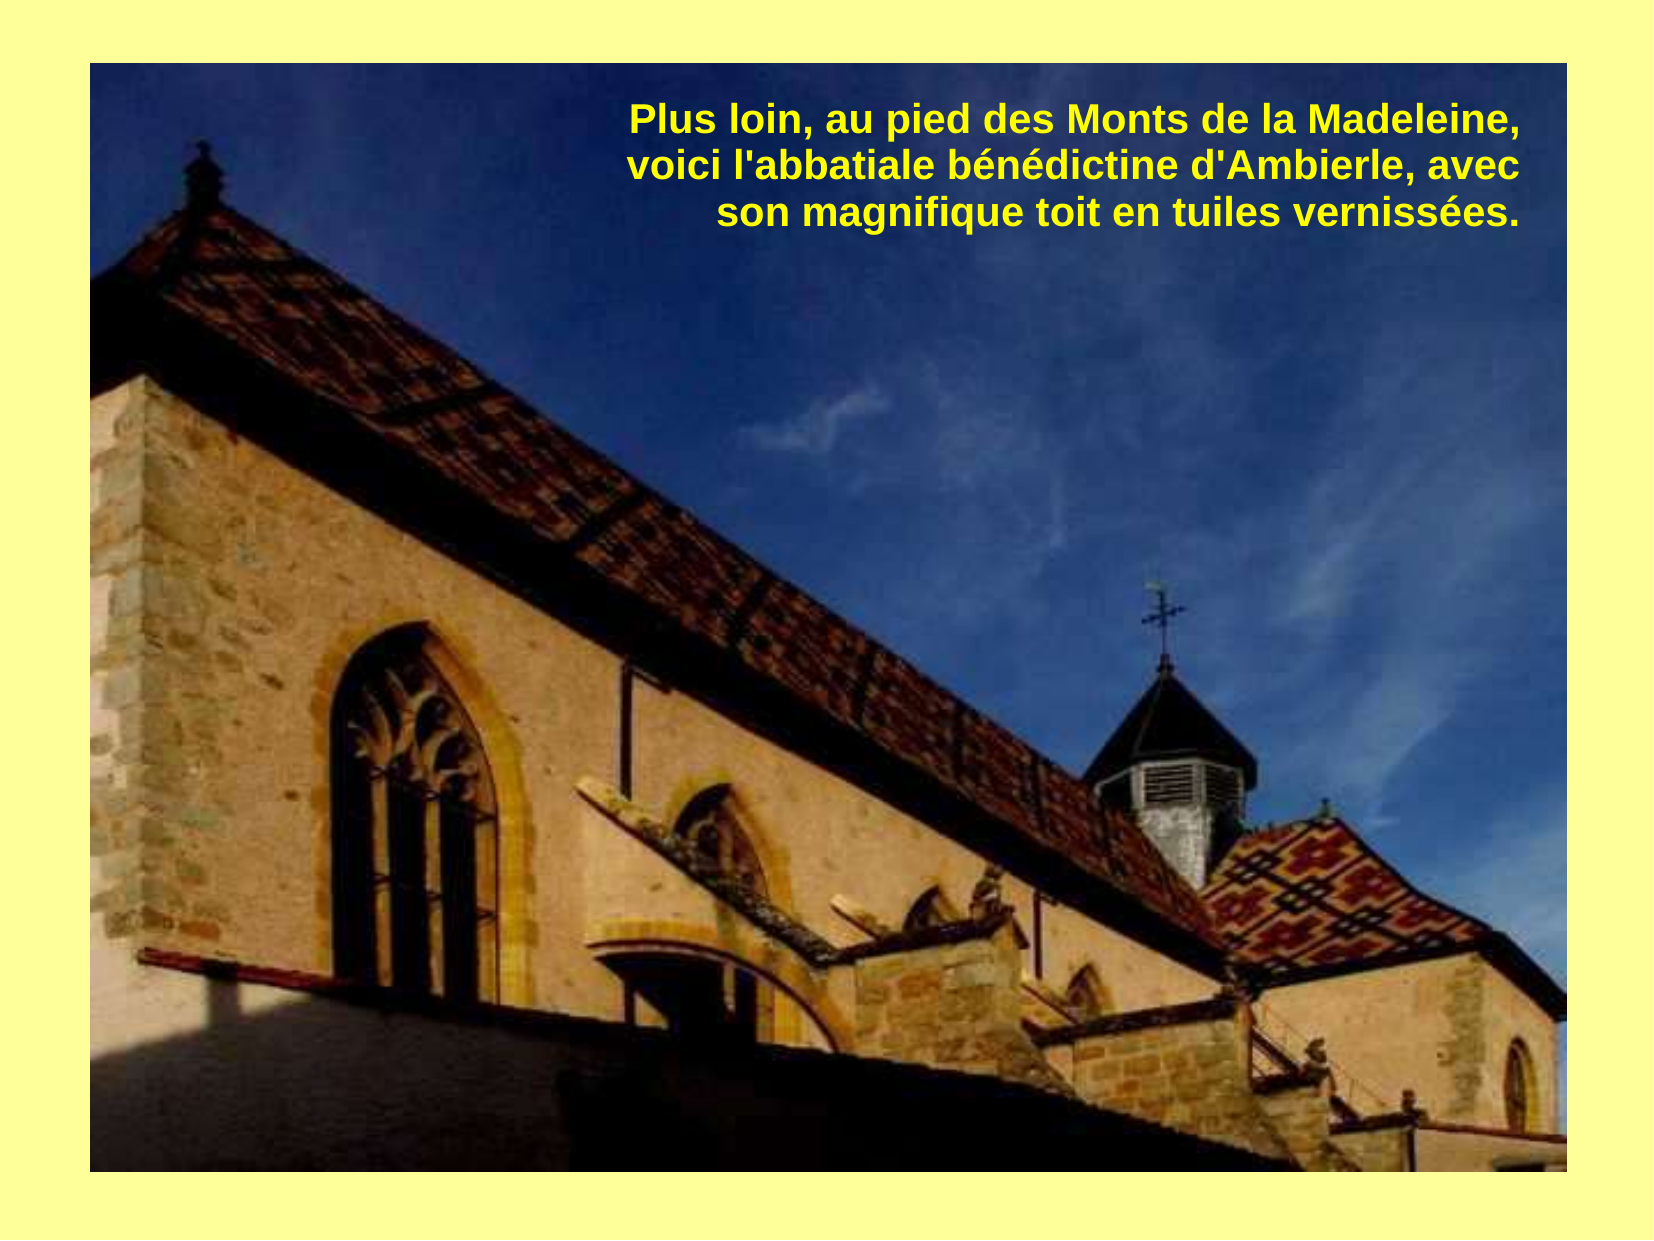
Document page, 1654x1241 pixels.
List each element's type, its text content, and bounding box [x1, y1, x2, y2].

picture [90, 63, 1567, 1172]
text_box Plus loin, au pied des Monts de la Madeleine, voici l'abbatiale bénédictine d'Ambierle, avec son magnifique toit en tuiles vernissées. [560, 88, 1536, 243]
